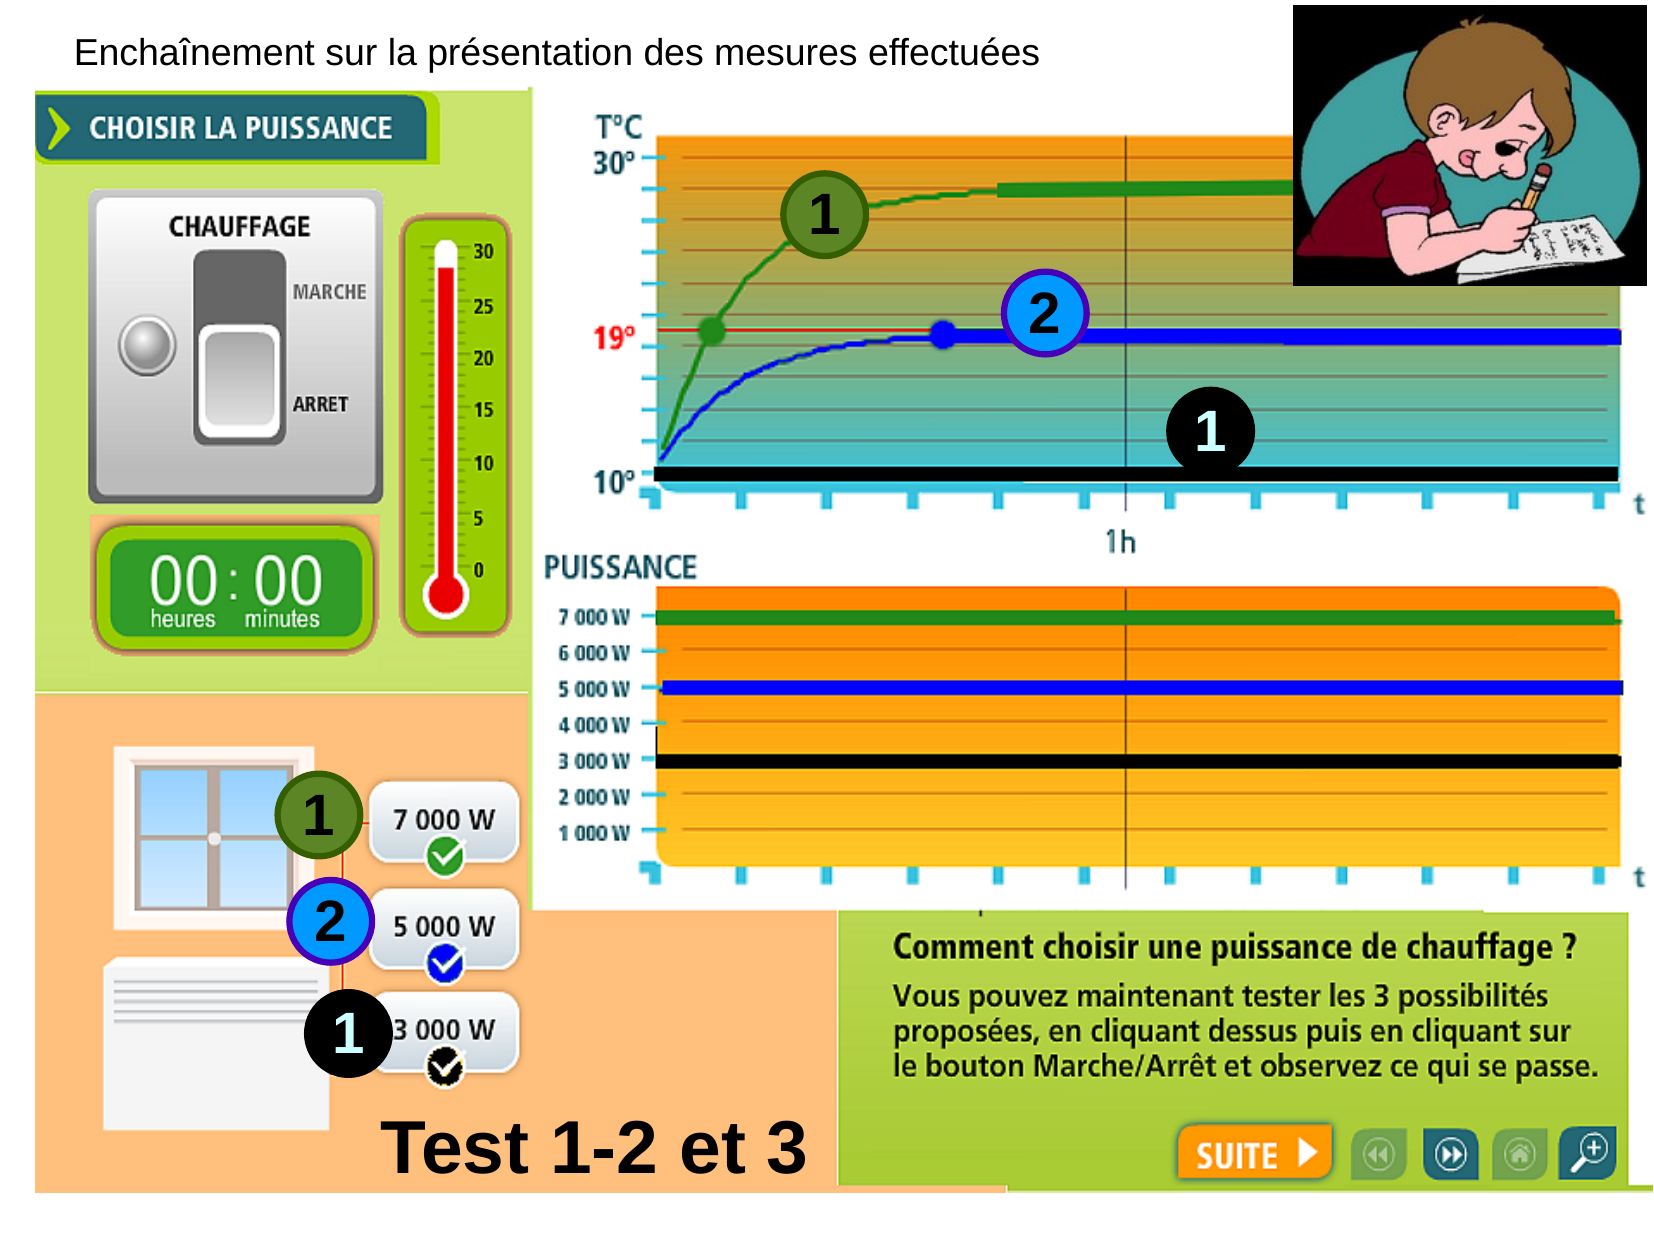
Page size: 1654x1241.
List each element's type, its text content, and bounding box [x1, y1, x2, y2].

text_box 2 [1003, 271, 1087, 355]
text_box 1 [307, 992, 390, 1075]
text_box Test 1-2 et 3 [366, 1098, 827, 1198]
picture [35, 5, 1653, 1193]
text_box Enchaînement sur la présentation des mesures effectuées [59, 23, 1293, 82]
text_box 2 [289, 879, 373, 963]
text_box 1 [1169, 389, 1253, 473]
text_box 1 [783, 173, 867, 257]
text_box 1 [277, 773, 361, 857]
